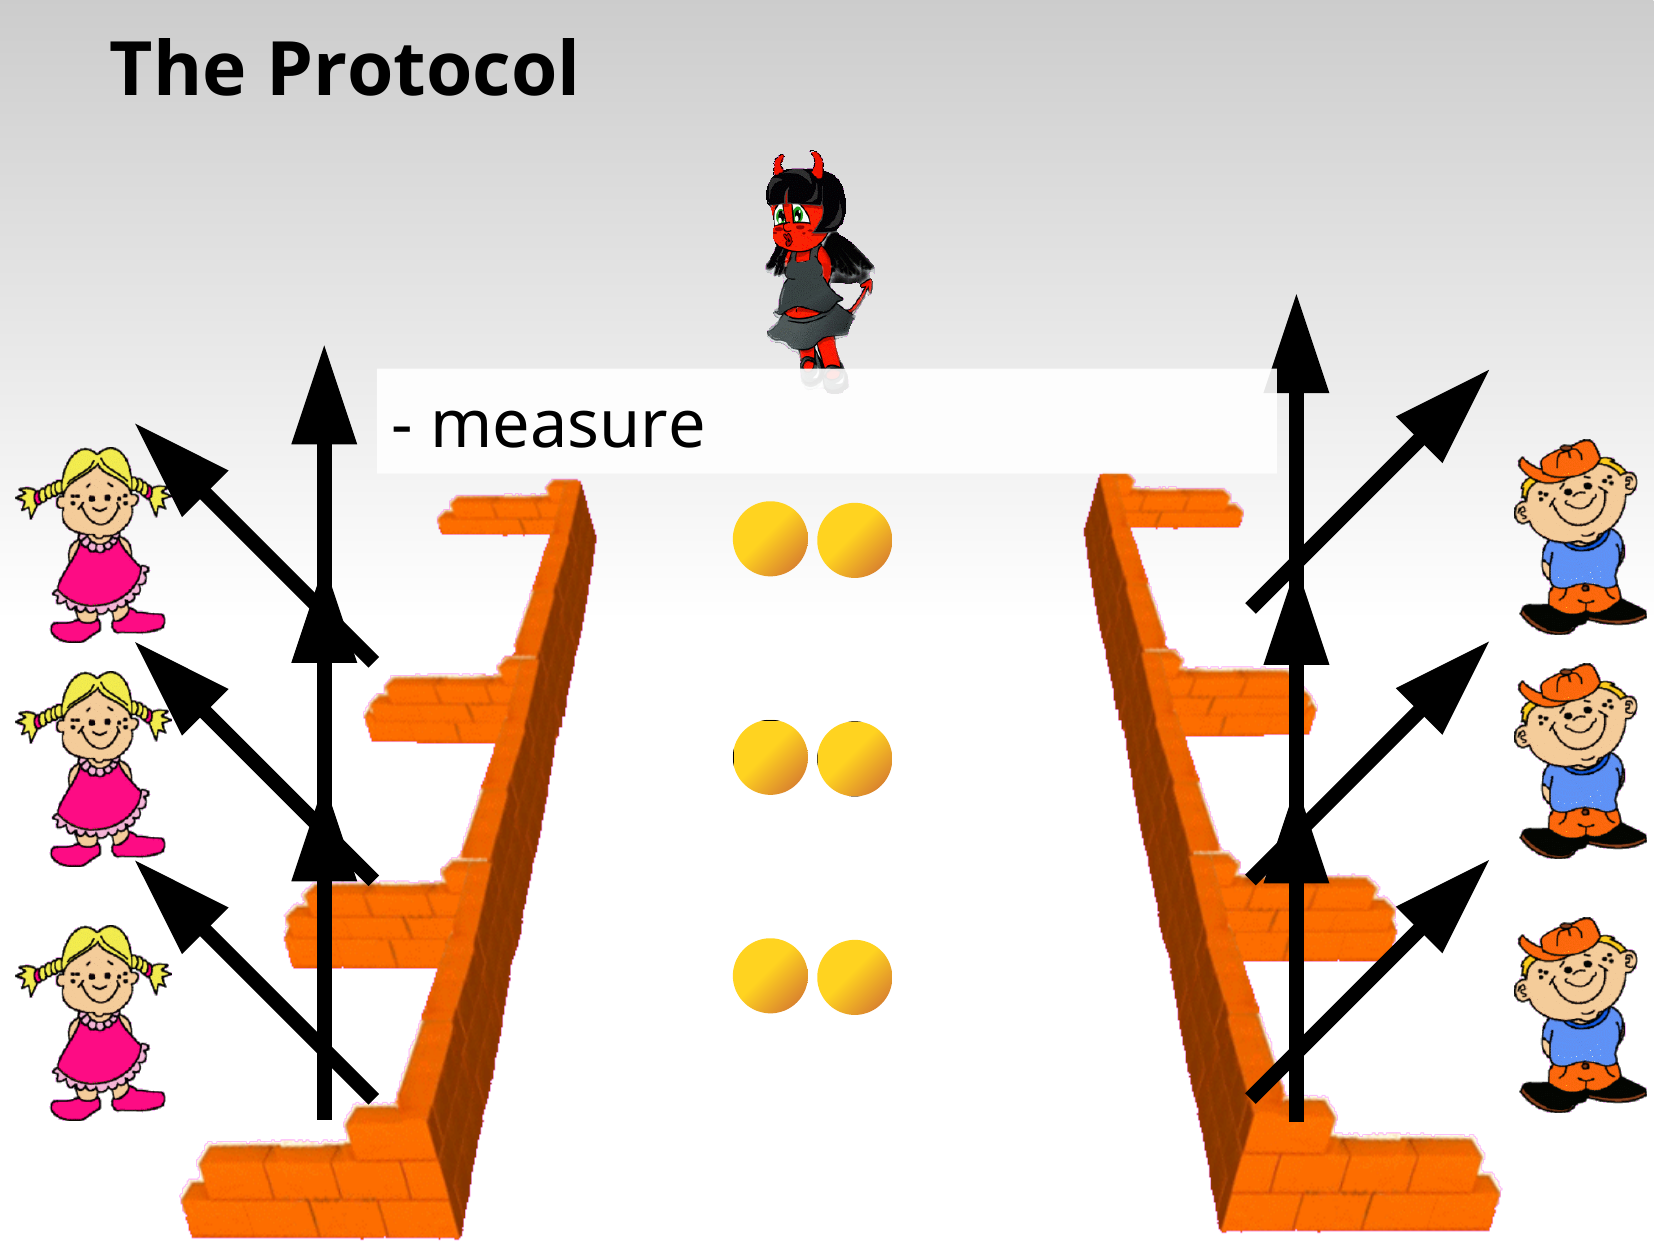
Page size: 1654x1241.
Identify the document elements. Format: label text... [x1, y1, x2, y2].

text_box [817, 502, 893, 578]
picture [1514, 917, 1647, 1113]
picture [178, 476, 600, 1241]
text_box [817, 939, 893, 1015]
picture [757, 142, 883, 368]
picture [15, 447, 172, 643]
picture [1514, 663, 1647, 860]
picture [1514, 439, 1647, 635]
picture [1081, 469, 1504, 1235]
picture [15, 925, 172, 1121]
picture [212, 476, 317, 591]
text_box [732, 719, 808, 795]
text_box [732, 501, 808, 577]
picture [178, 501, 317, 810]
picture [1304, 469, 1378, 543]
picture [15, 671, 172, 867]
text_box The Protocol [94, 7, 584, 128]
picture [178, 719, 317, 1030]
text_box - measure [376, 368, 1277, 474]
text_box [817, 721, 893, 797]
text_box [732, 938, 808, 1014]
